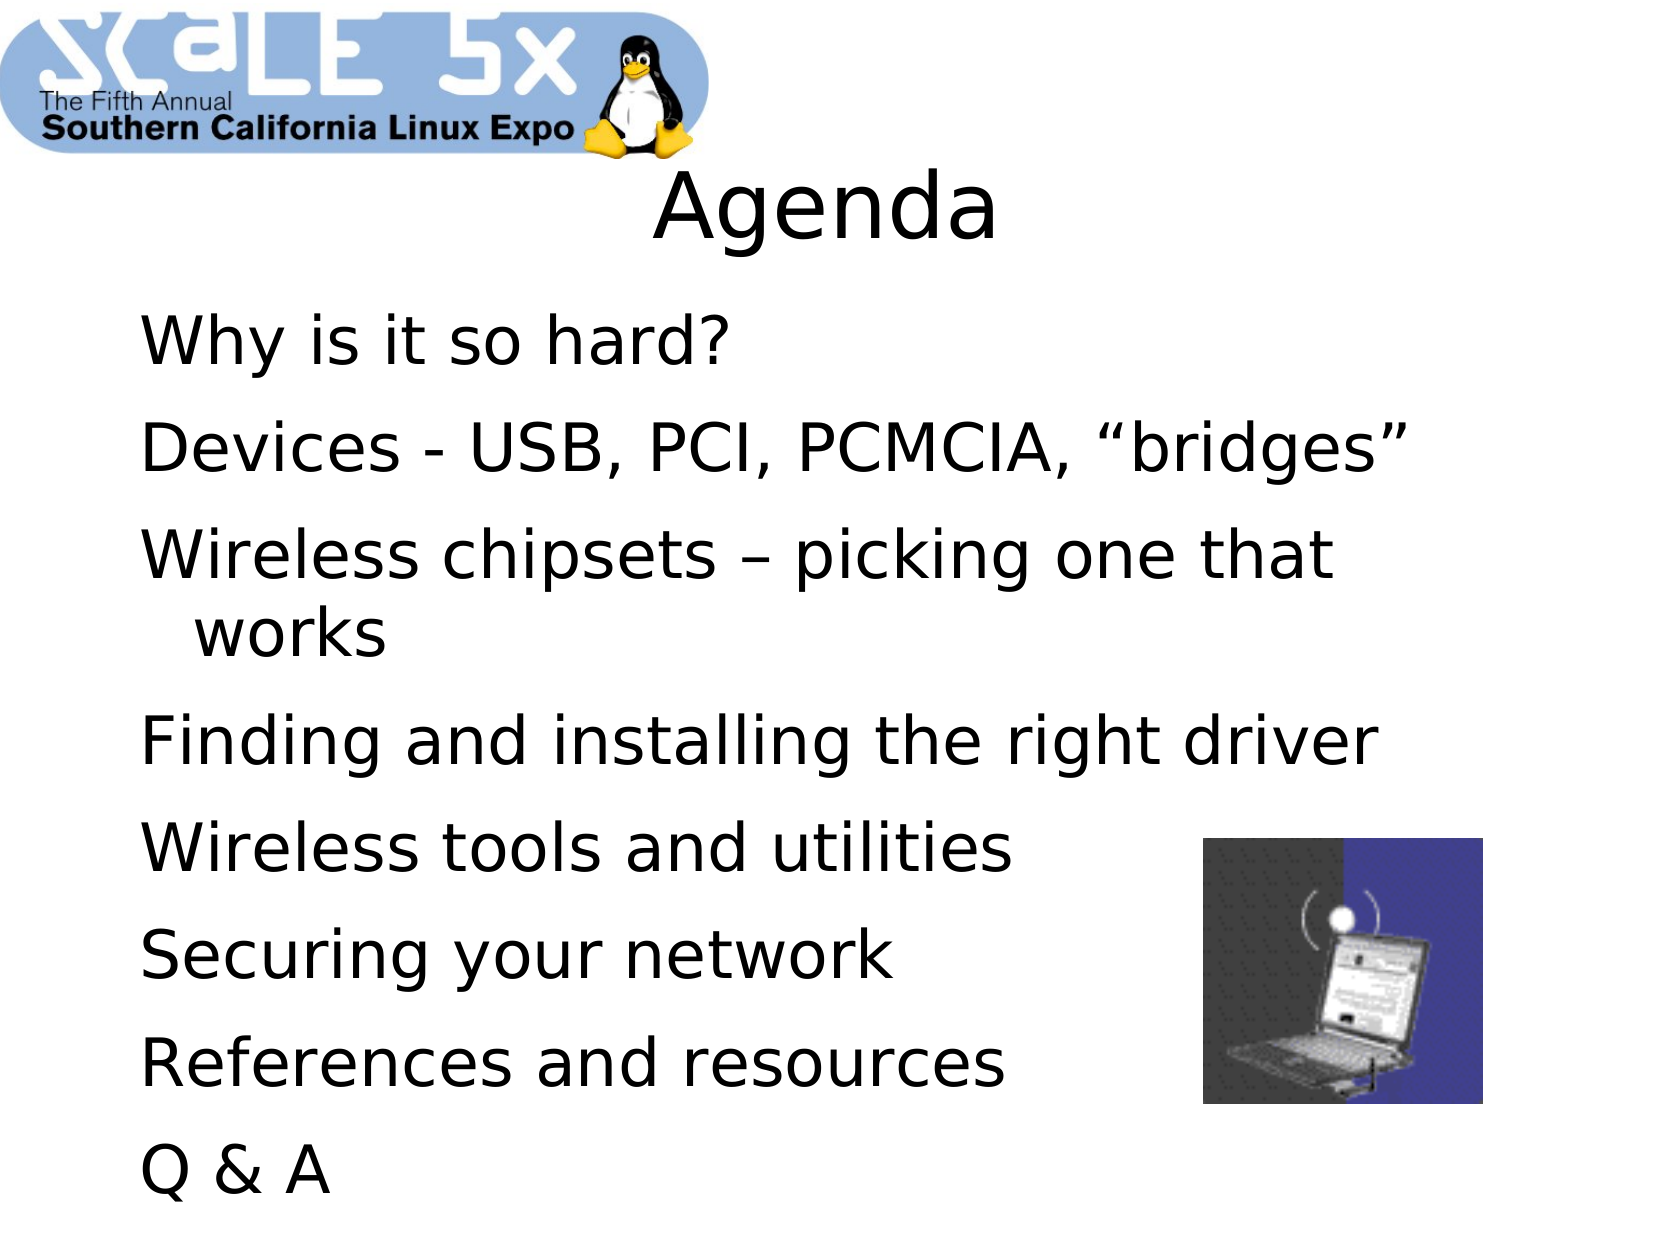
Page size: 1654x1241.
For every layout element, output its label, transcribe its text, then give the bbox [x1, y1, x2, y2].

picture [0, 3, 709, 159]
title Agenda [121, 102, 1533, 302]
picture [1203, 838, 1483, 1105]
list Why is it so hard? Devices - USB, PCI, PCMCIA, “bridges” Wireless chipsets – picking one that works Finding and installing the right driver Wireless tools and utilities Securing your network References and resources Q & A [121, 302, 1533, 1210]
